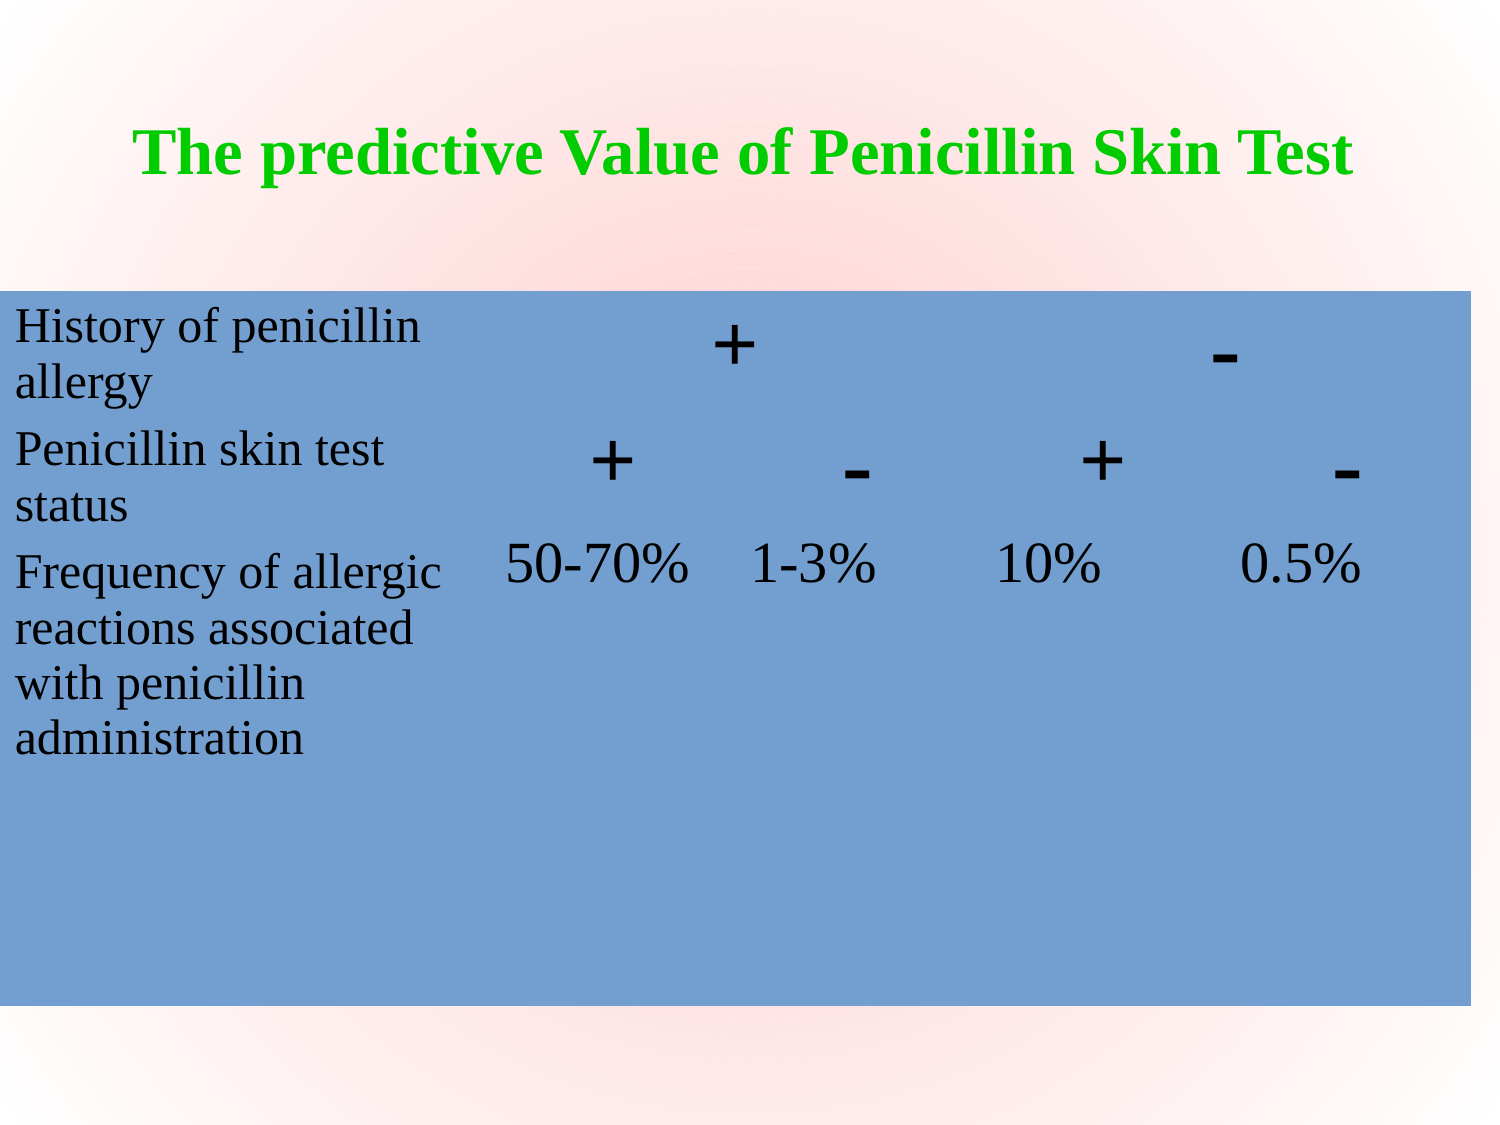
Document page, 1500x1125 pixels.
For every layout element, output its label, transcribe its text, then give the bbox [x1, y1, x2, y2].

table_cell - [1226, 407, 1471, 524]
table_cell + [981, 407, 1226, 524]
table_cell 1-3% [735, 524, 981, 1006]
table_cell 10% [981, 524, 1226, 1006]
text_box The predictive Value of Penicillin Skin Test [86, 99, 1414, 196]
table_header History of penicillin allergy Penicillin skin test status Frequency of allergic reactions associated with penicillin administration [0, 291, 490, 1006]
table_cell 0.5% [1226, 524, 1471, 1006]
table_cell - [735, 407, 981, 524]
table_cell 50-70% [490, 524, 735, 1006]
table_header - [981, 291, 1471, 407]
table_cell + [490, 407, 735, 524]
table_header + [490, 291, 981, 407]
